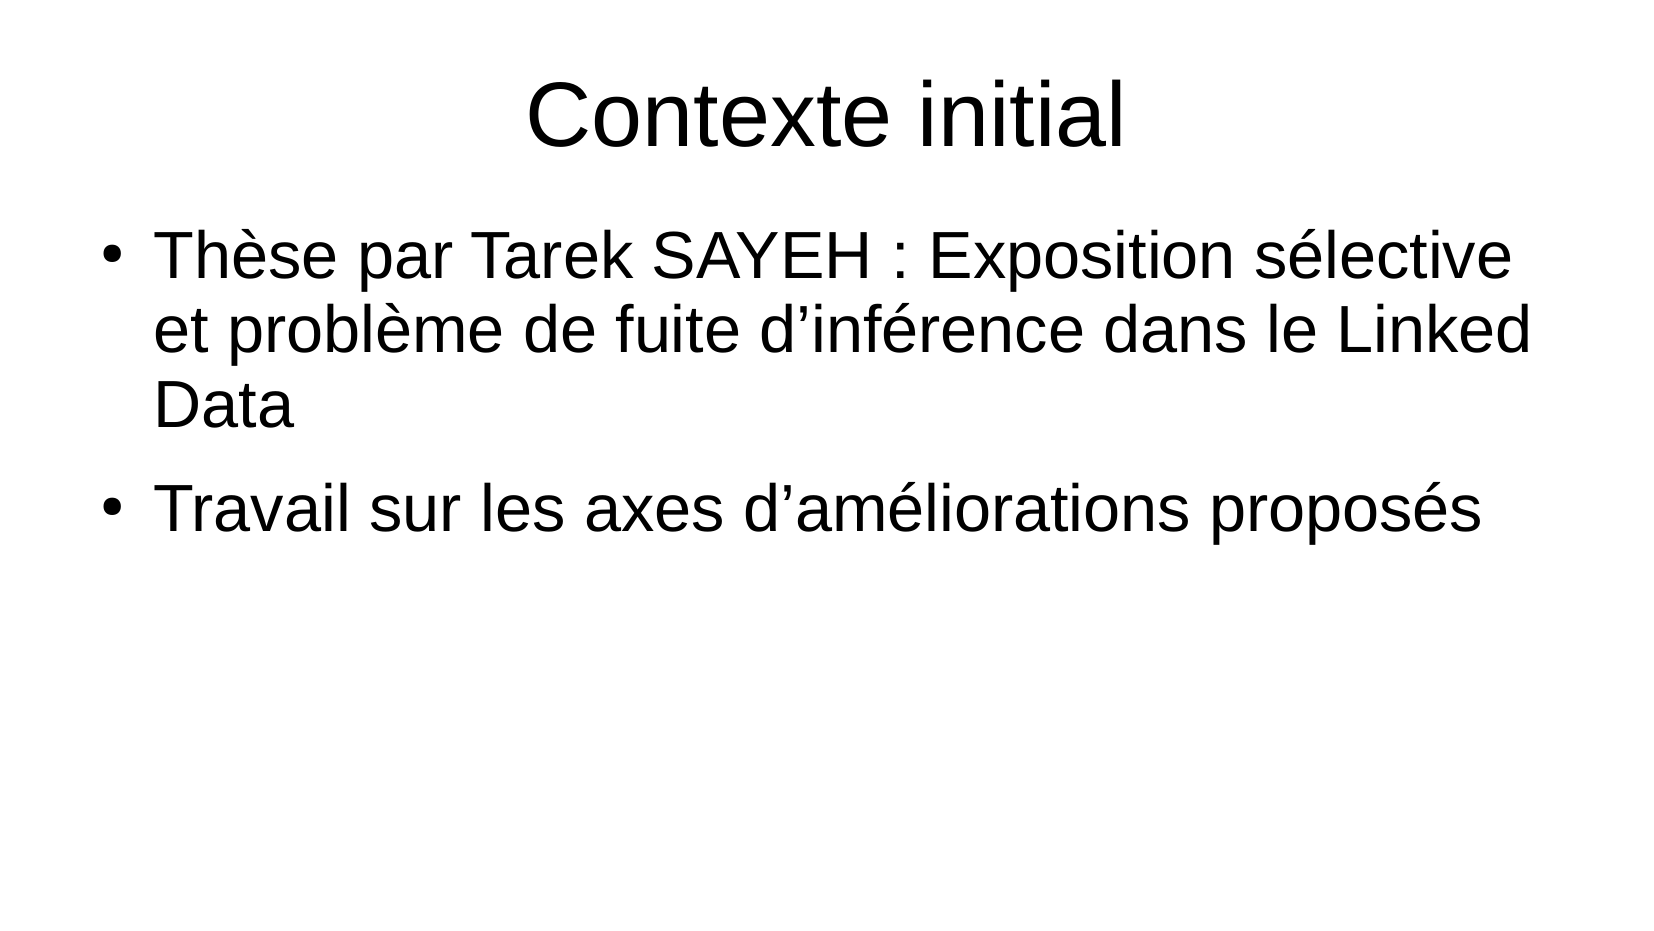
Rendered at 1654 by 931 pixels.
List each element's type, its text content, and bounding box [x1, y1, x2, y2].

title Contexte initial [82, 37, 1571, 193]
list Thèse par Tarek SAYEH : Exposition sélective et problème de fuite d’inférence dans le Linked Data Travail sur les axes d’améliorations proposés [82, 217, 1571, 758]
